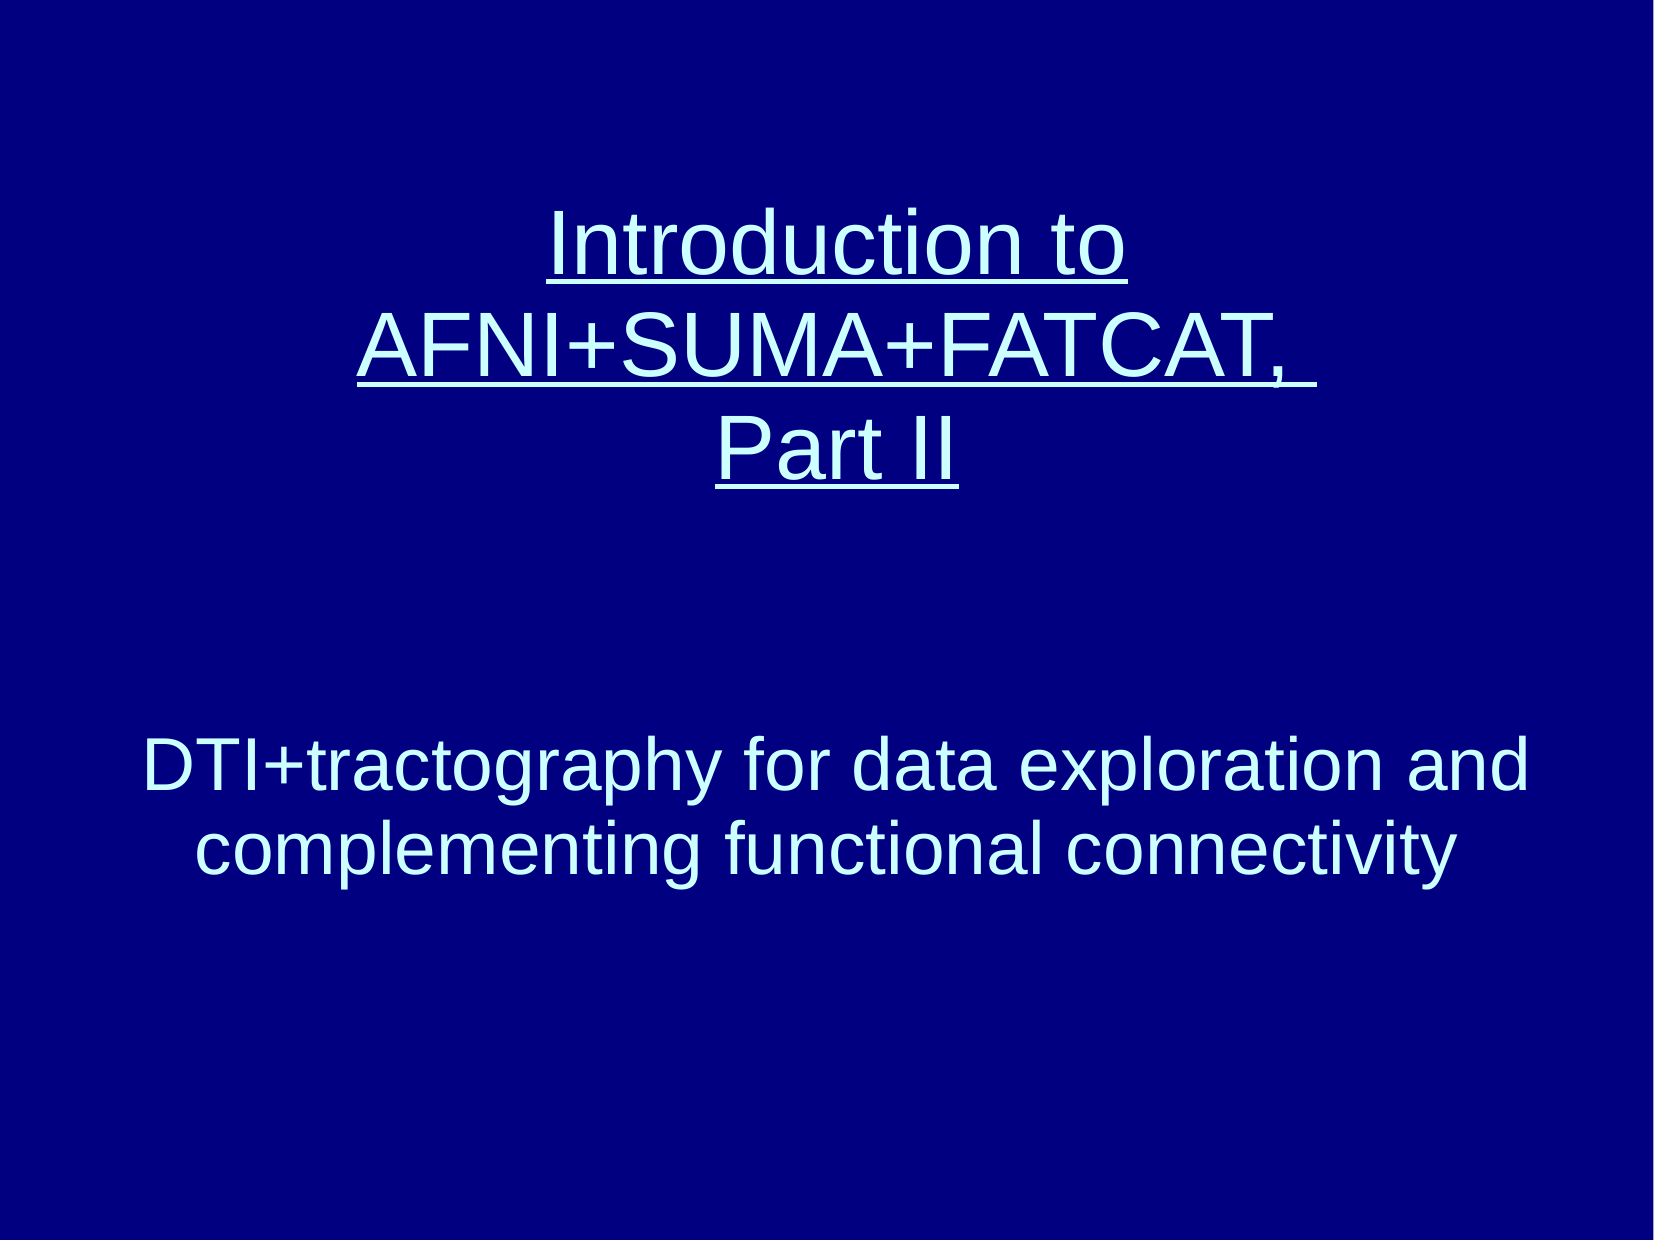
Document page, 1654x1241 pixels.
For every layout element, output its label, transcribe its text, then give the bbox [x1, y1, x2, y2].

title Introduction to AFNI+SUMA+FATCAT, Part II DTI+tractography for data exploration and complementing functional connectivity [93, 191, 1582, 891]
